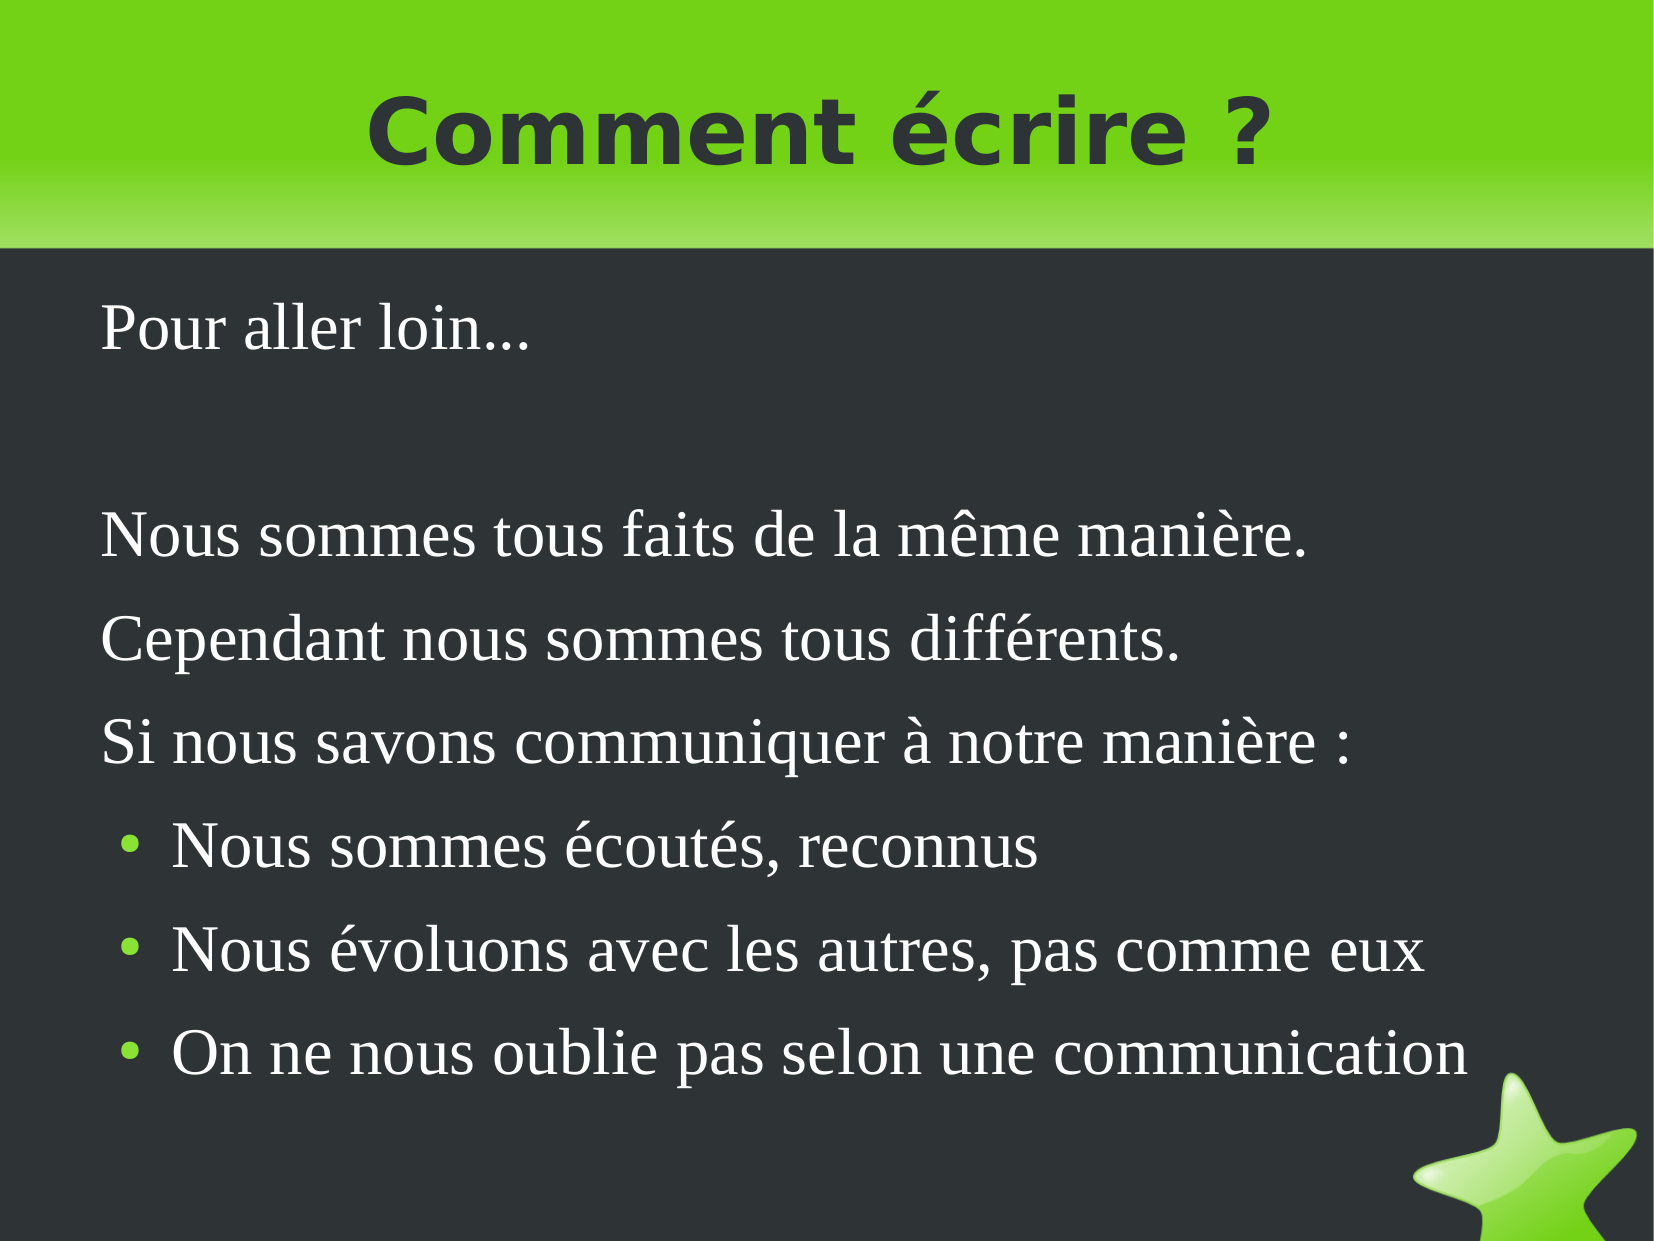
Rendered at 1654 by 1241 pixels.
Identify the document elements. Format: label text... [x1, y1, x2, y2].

picture [0, 0, 1654, 1241]
title Comment écrire ? [76, 36, 1565, 229]
list Pour aller loin... Nous sommes tous faits de la même manière. Cependant nous sommes tous différents. Si nous savons communiquer à notre manière : Nous sommes écoutés, reconnus Nous évoluons avec les autres, pas comme eux On ne nous oublie pas selon une communication [82, 290, 1571, 1144]
